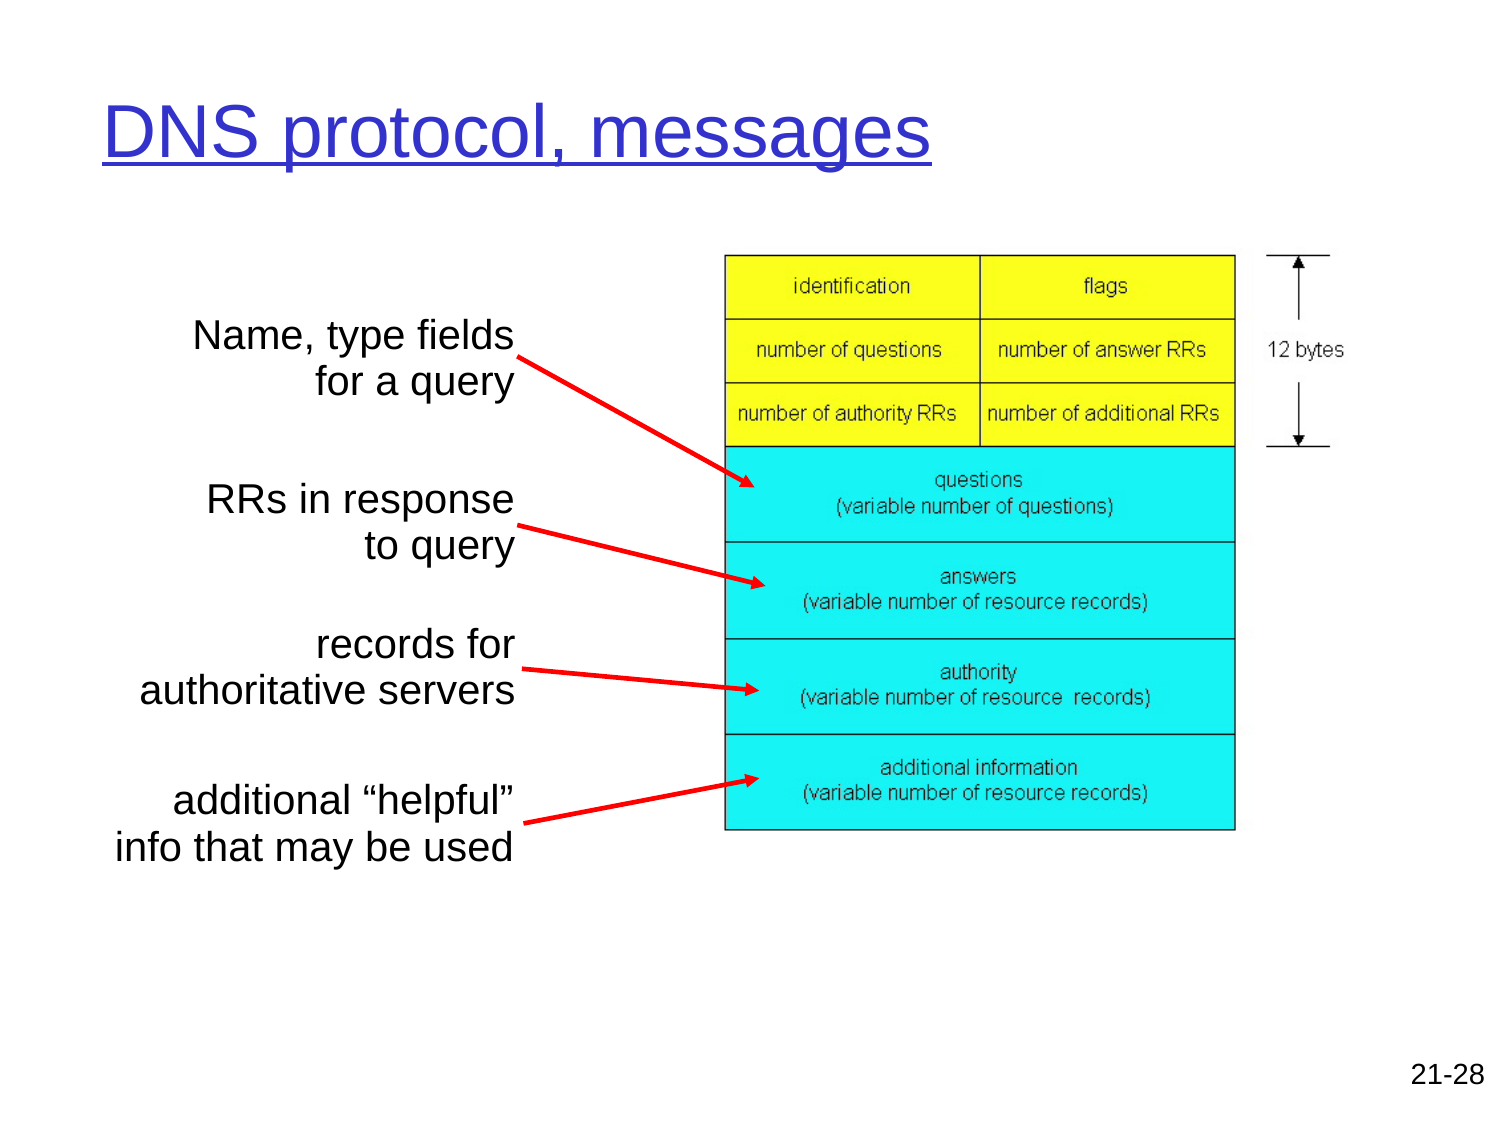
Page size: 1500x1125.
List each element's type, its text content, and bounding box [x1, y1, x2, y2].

title DNS protocol, messages [87, 37, 1363, 225]
text_box additional “helpful” info that may be used [100, 769, 529, 878]
text_box RRs in response to query [174, 467, 531, 577]
text_box Name, type fields for a query [177, 303, 530, 413]
picture [722, 247, 1443, 833]
text_box records for authoritative servers [124, 612, 531, 722]
